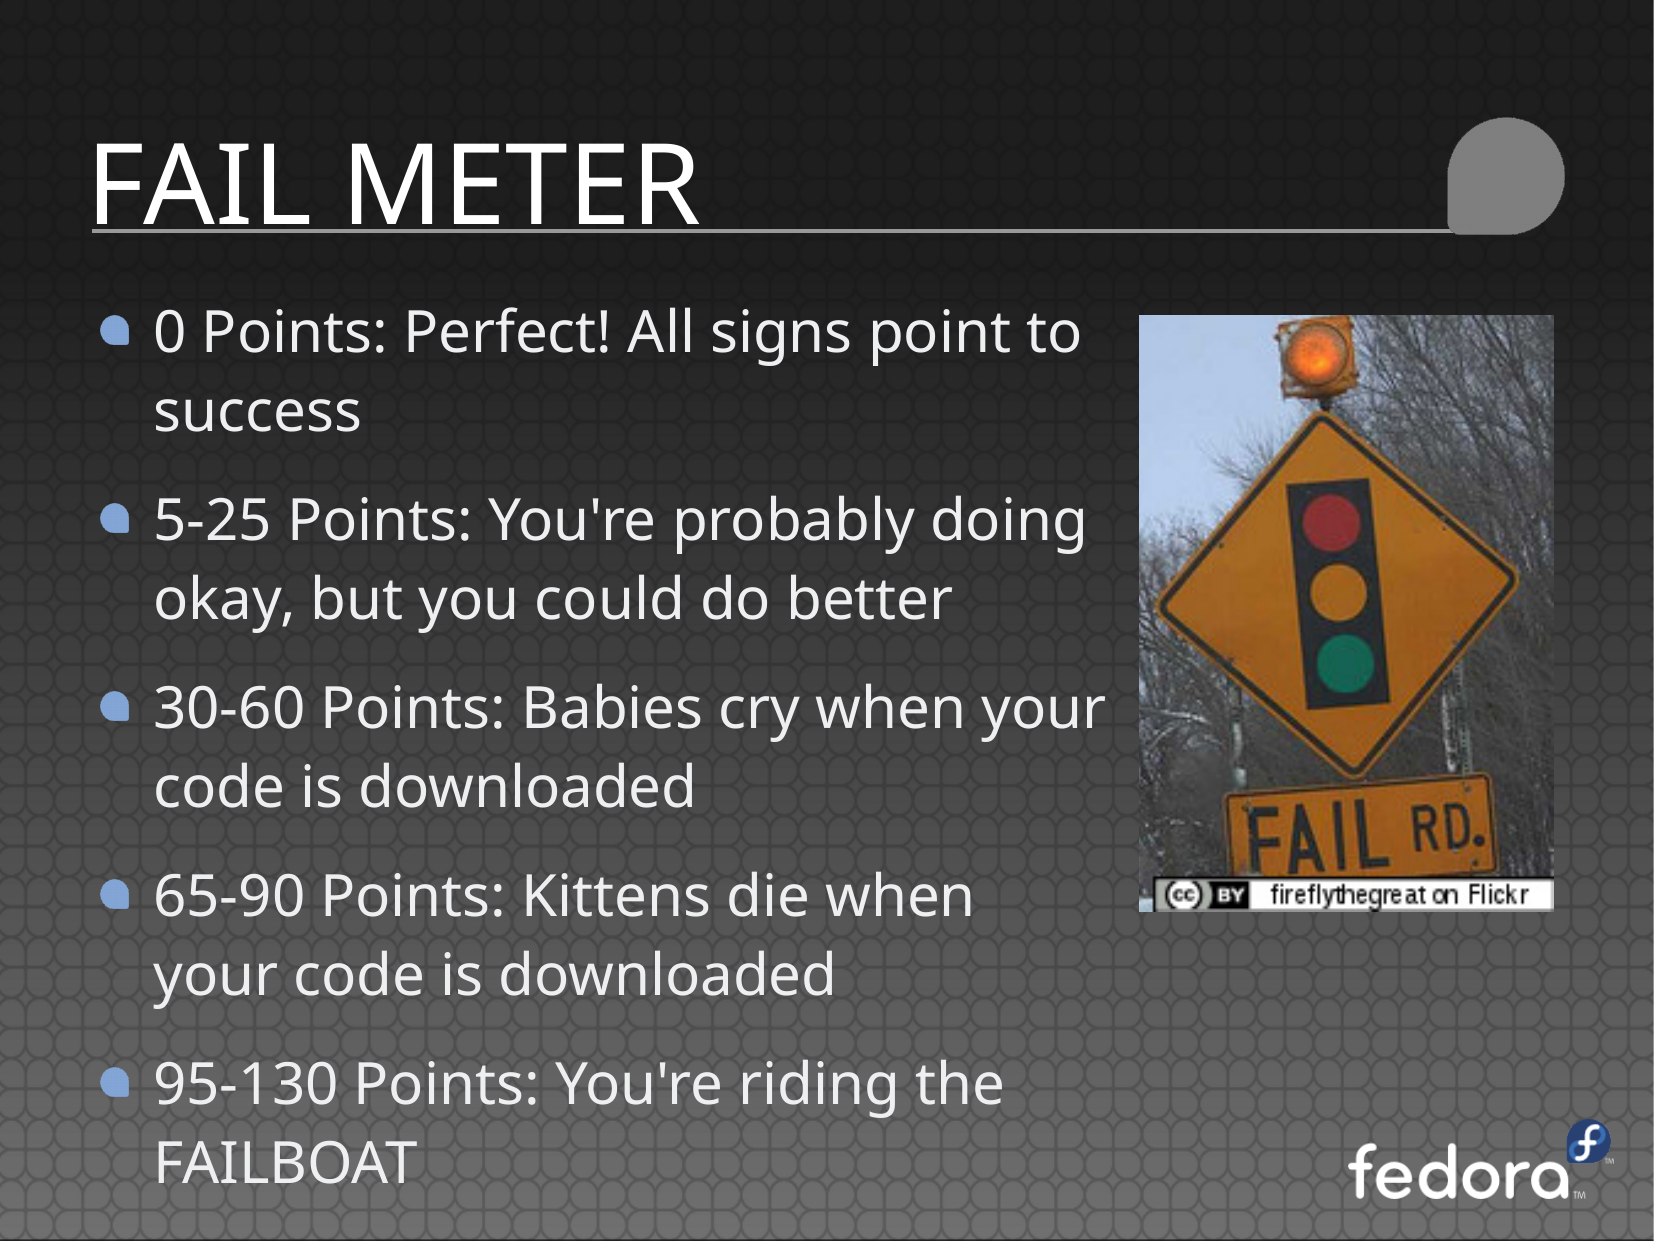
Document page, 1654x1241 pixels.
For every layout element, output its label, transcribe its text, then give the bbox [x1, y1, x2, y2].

title FAIL METER [86, 112, 1576, 249]
list 0 Points: Perfect! All signs point to success 5-25 Points: You're probably doing okay, but you could do better 30-60 Points: Babies cry when your code is downloaded 65-90 Points: Kittens die when your code is downloaded 95-130 Points: You're riding the FAILBOAT 135+ Points: Your code should have its own reality TV show [82, 290, 1265, 1183]
picture [0, 0, 1654, 1241]
